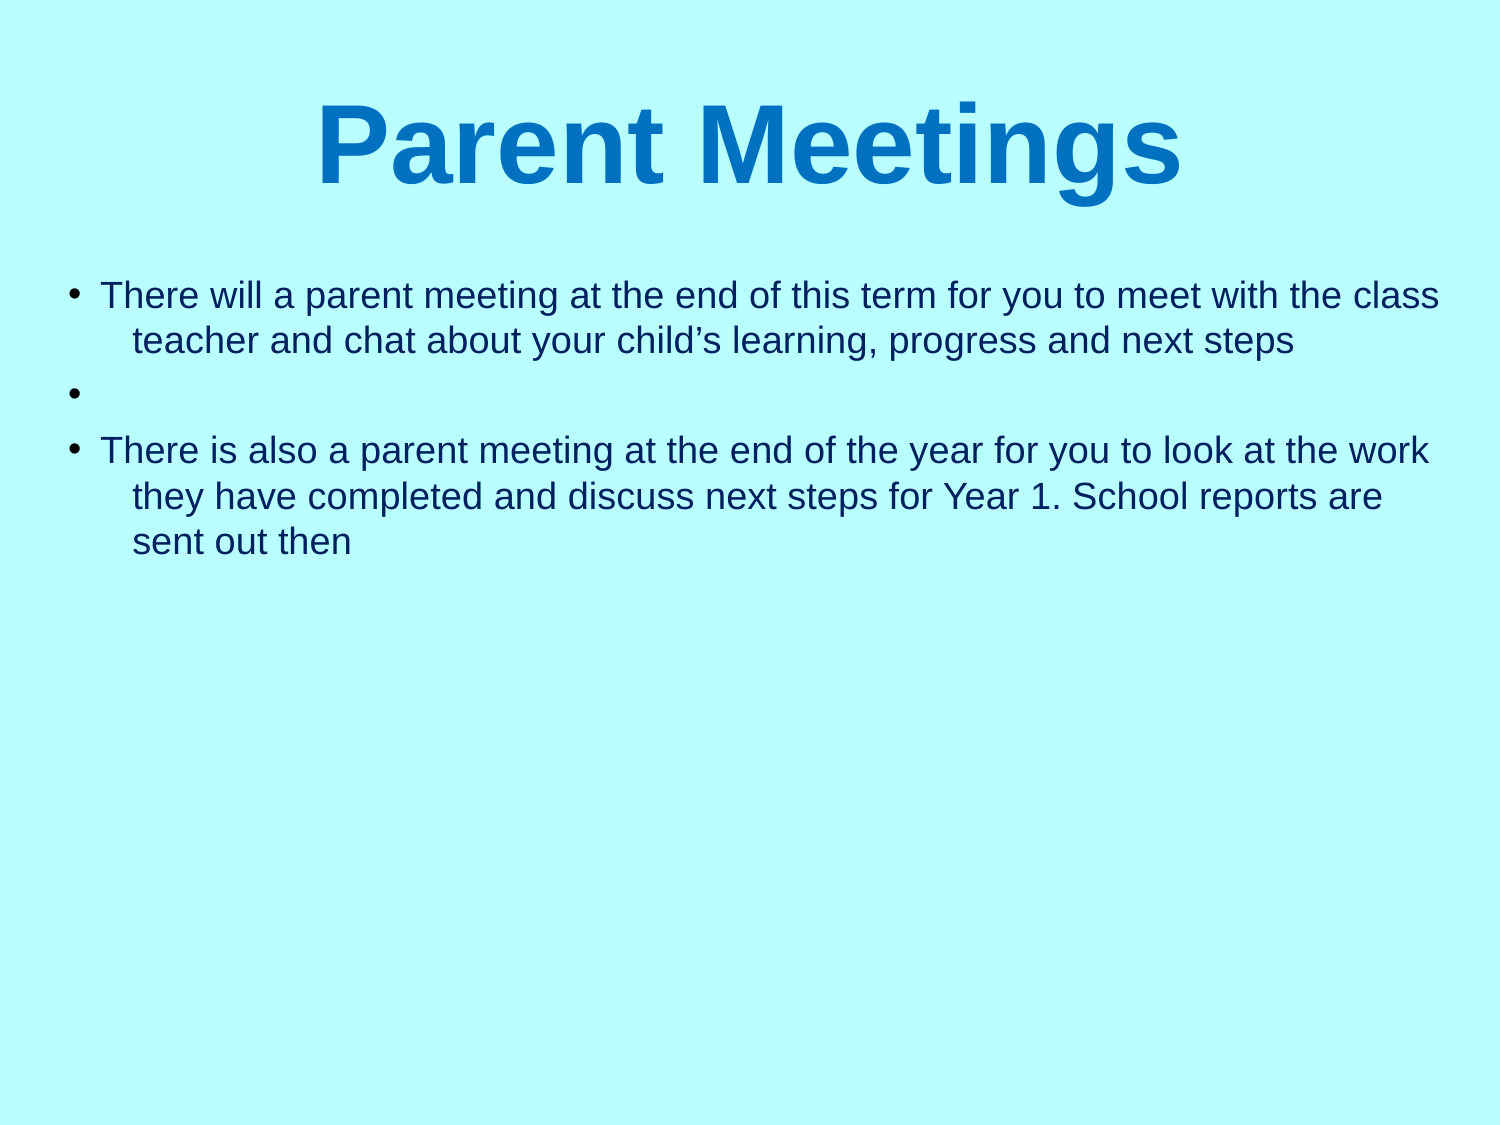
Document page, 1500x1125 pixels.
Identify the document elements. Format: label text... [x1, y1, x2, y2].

title Parent Meetings [75, 45, 1426, 233]
list There will a parent meeting at the end of this term for you to meet with the class teacher and chat about your child’s learning, progress and next steps There is also a parent meeting at the end of the year for you to look at the work they have completed and discuss next steps for Year 1. School reports are sent out then [53, 262, 1459, 610]
